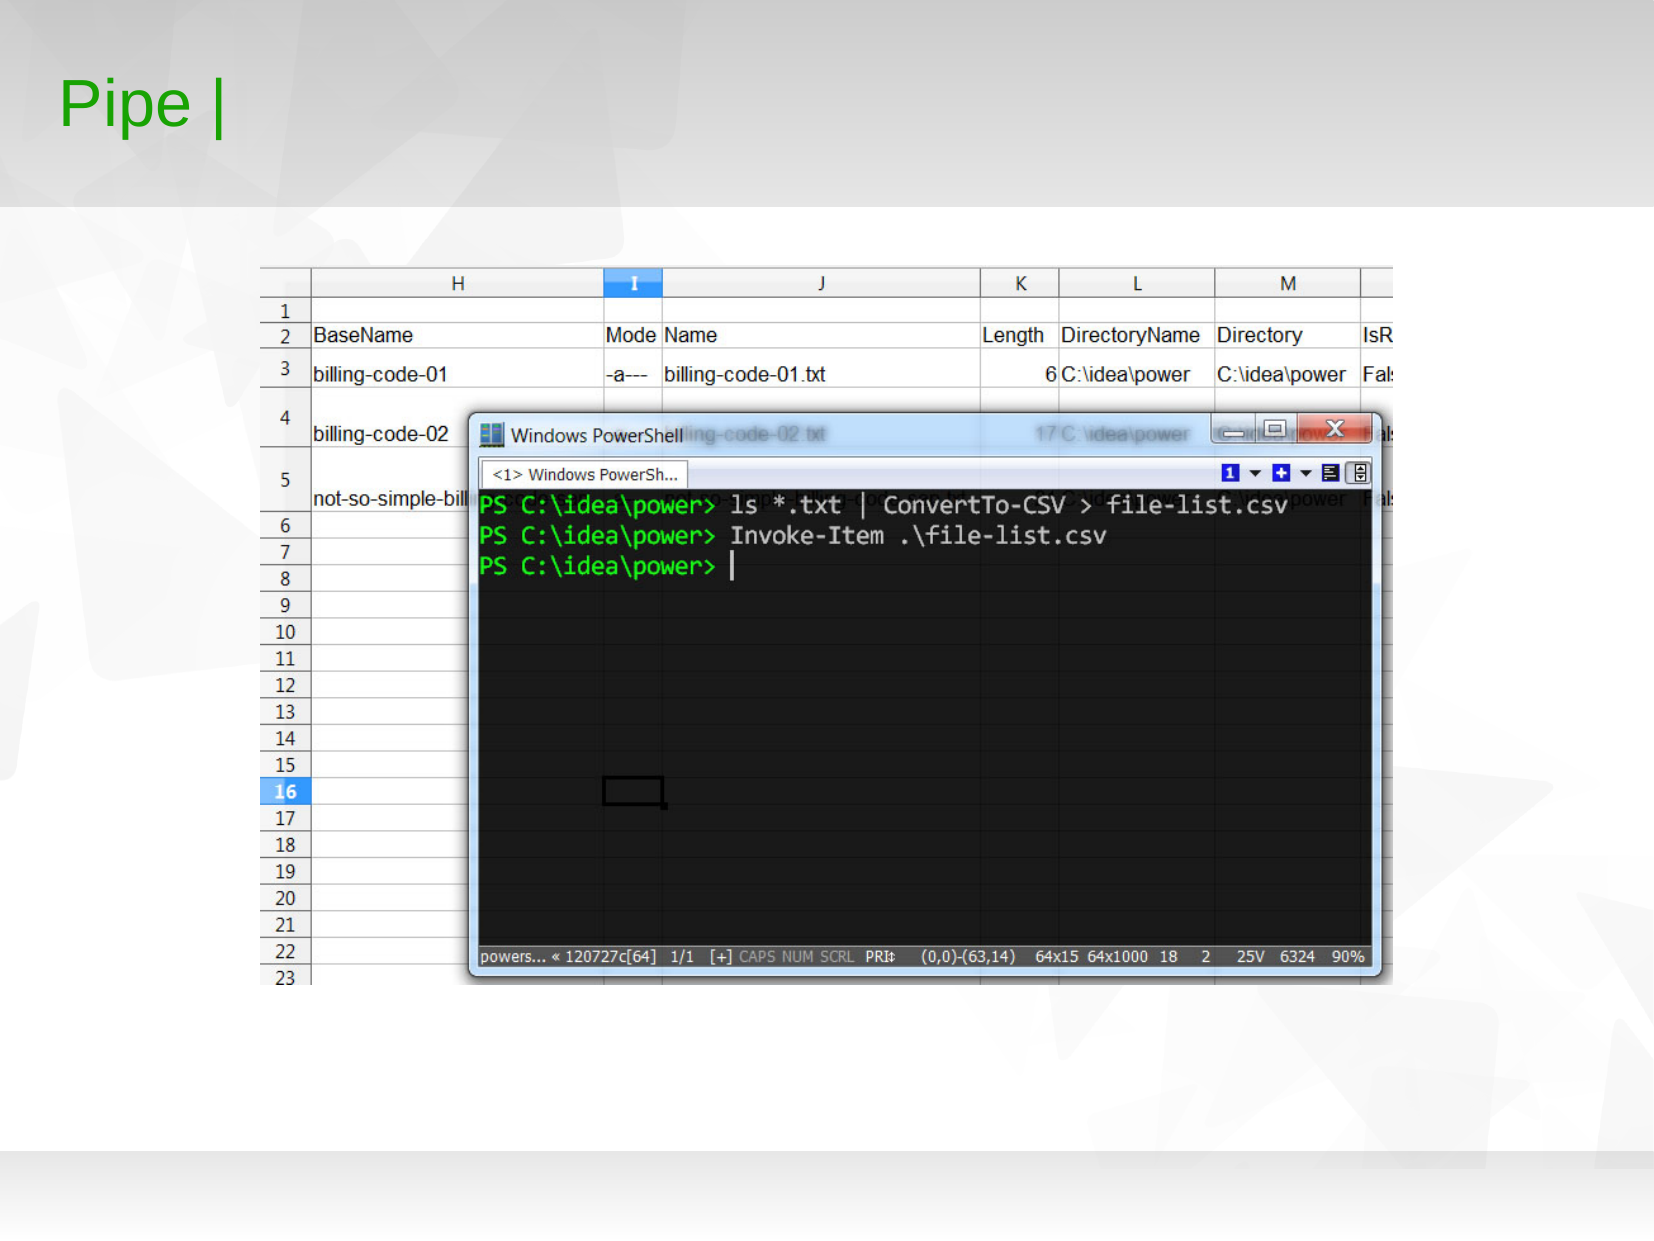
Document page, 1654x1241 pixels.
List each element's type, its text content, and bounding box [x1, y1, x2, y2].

picture [0, 0, 1654, 1169]
title Pipe | [59, 29, 1595, 178]
